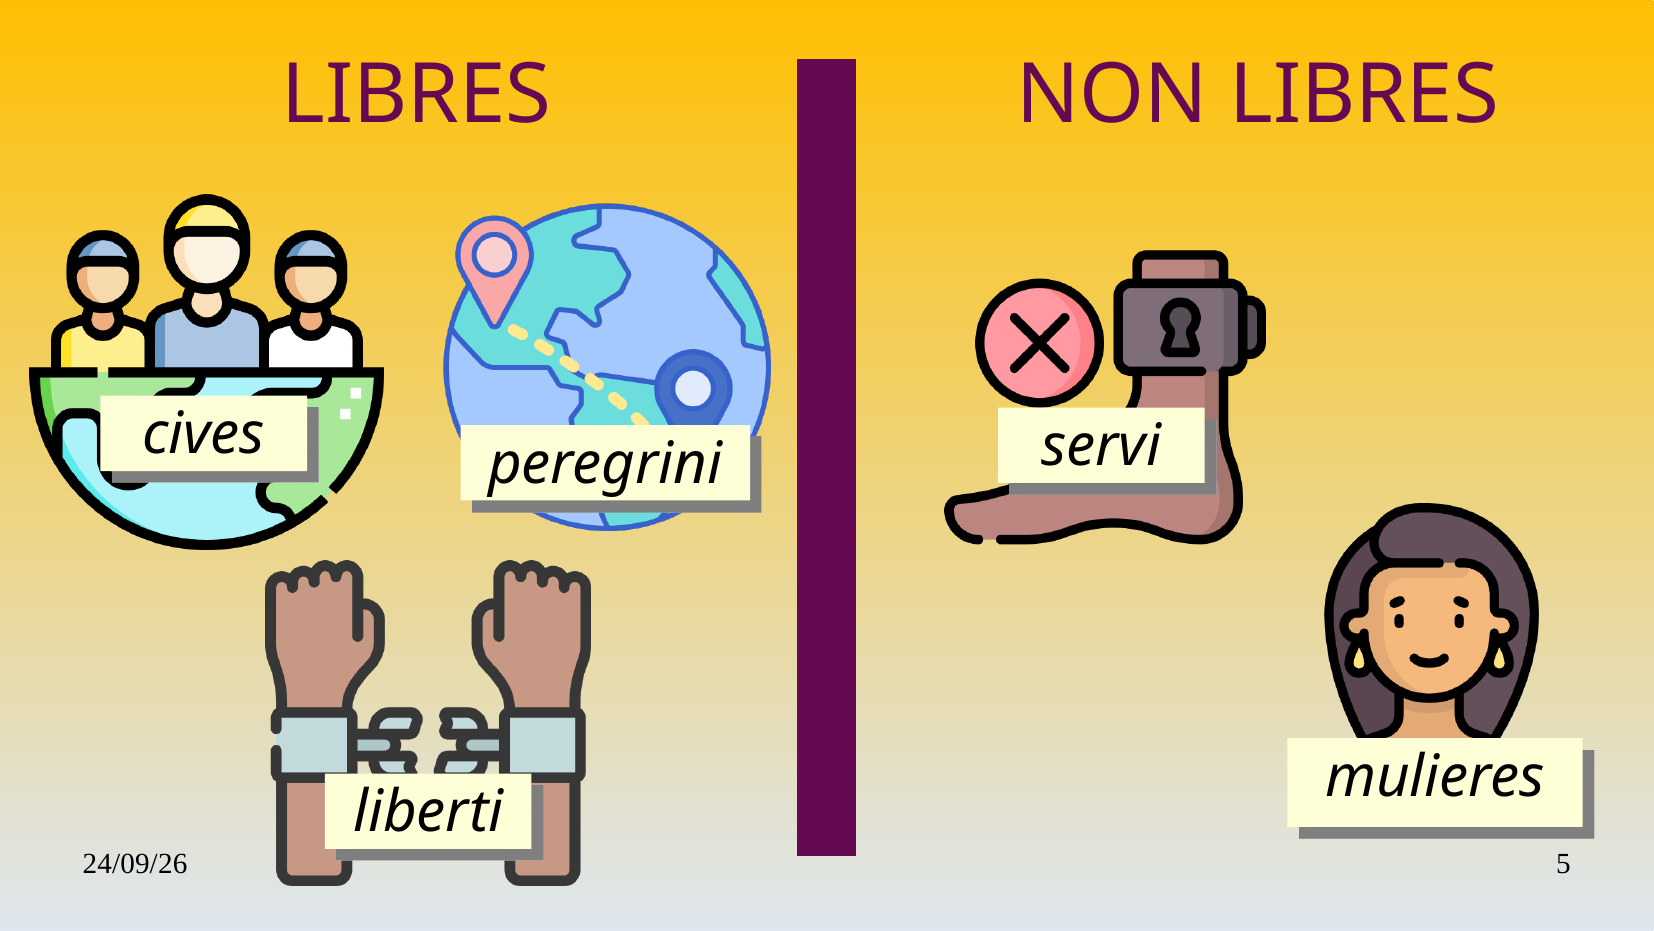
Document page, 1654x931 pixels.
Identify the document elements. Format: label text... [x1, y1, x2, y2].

picture [29, 194, 384, 550]
text_box NON LIBRES [938, 26, 1577, 178]
picture [1269, 503, 1589, 823]
text_box peregrini [460, 425, 751, 501]
text_box liberti [324, 773, 532, 849]
picture [265, 560, 591, 886]
text_box cives [100, 395, 308, 472]
text_box LIBRES [224, 26, 609, 160]
text_box servi [998, 407, 1205, 483]
picture [944, 236, 1266, 558]
picture [442, 202, 772, 532]
text_box mulieres [1287, 738, 1583, 827]
